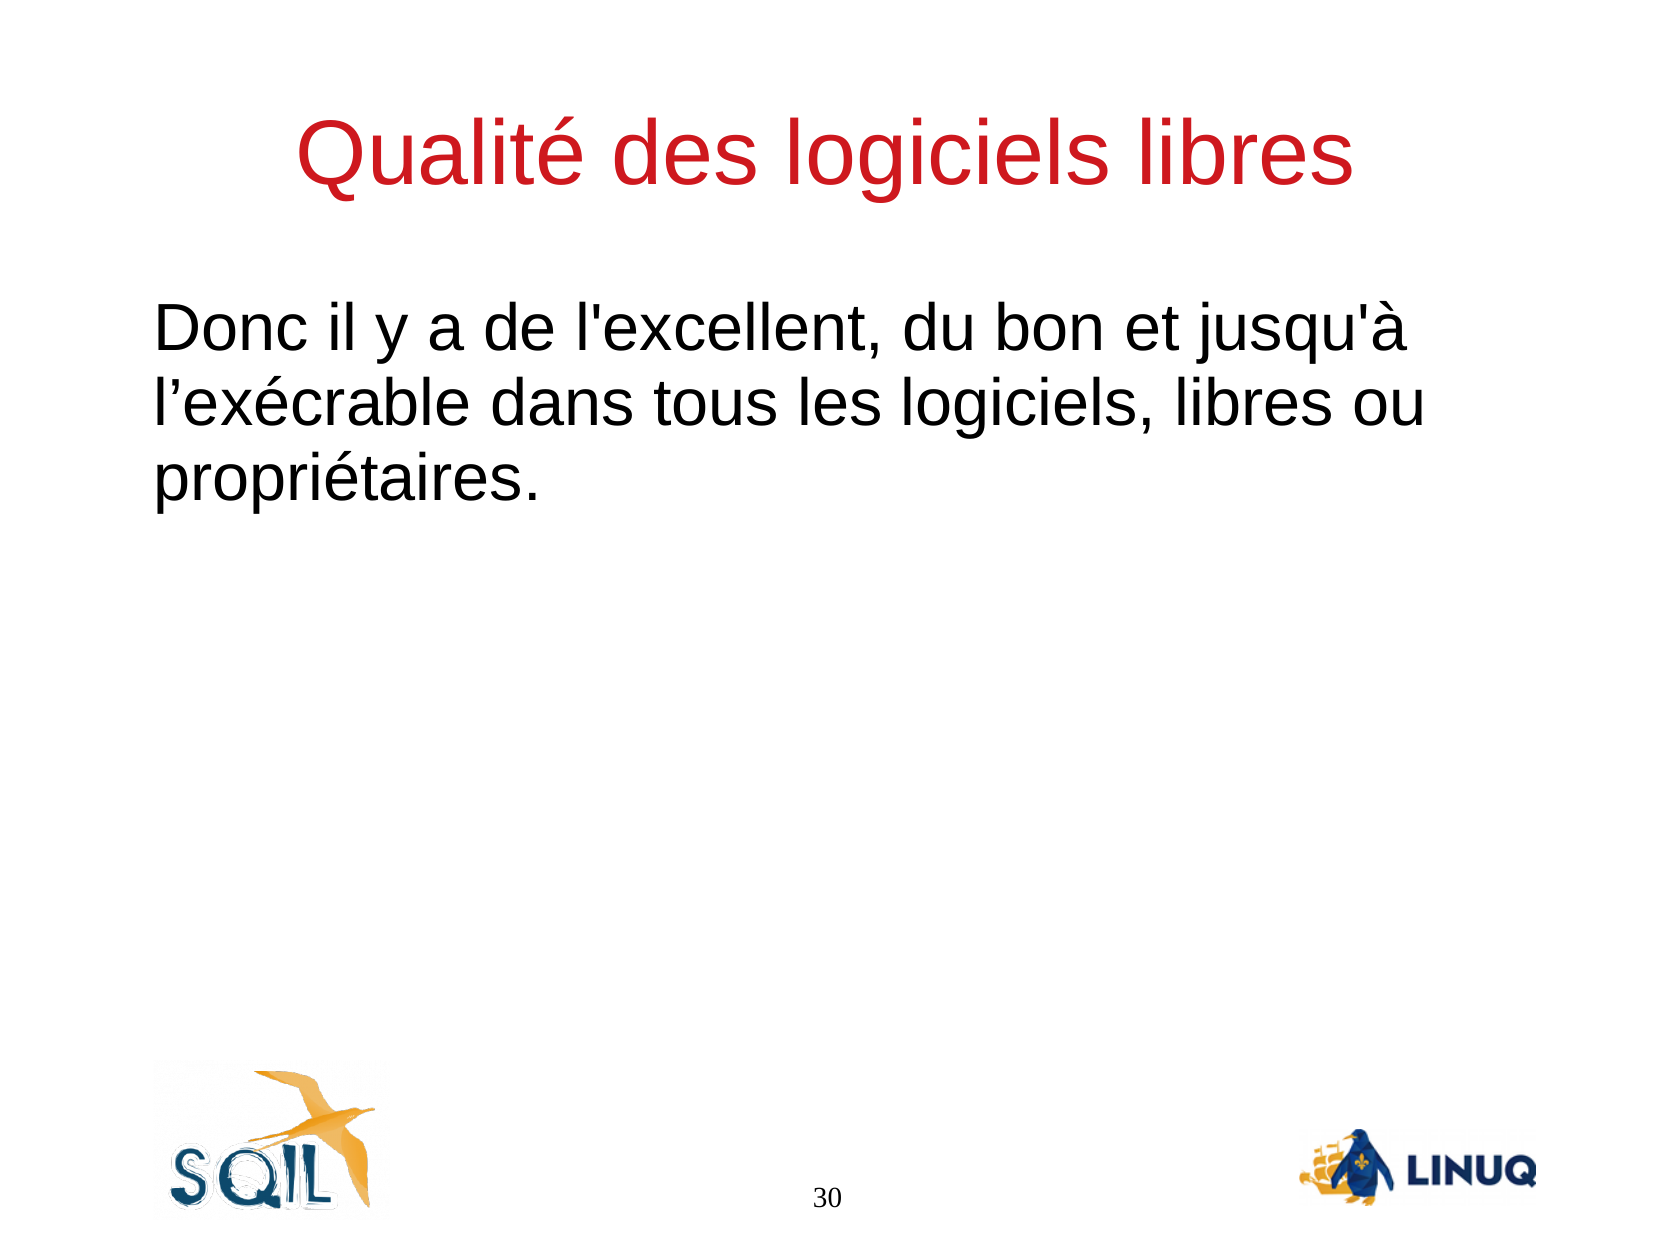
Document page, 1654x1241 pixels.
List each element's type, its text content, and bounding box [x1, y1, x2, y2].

picture [1299, 1129, 1536, 1206]
list Donc il y a de l'excellent, du bon et jusqu'à l’exécrable dans tous les logiciels, libres ou propriétaires. [82, 290, 1571, 1010]
title Qualité des logiciels libres [82, 49, 1571, 257]
picture [153, 1060, 390, 1220]
